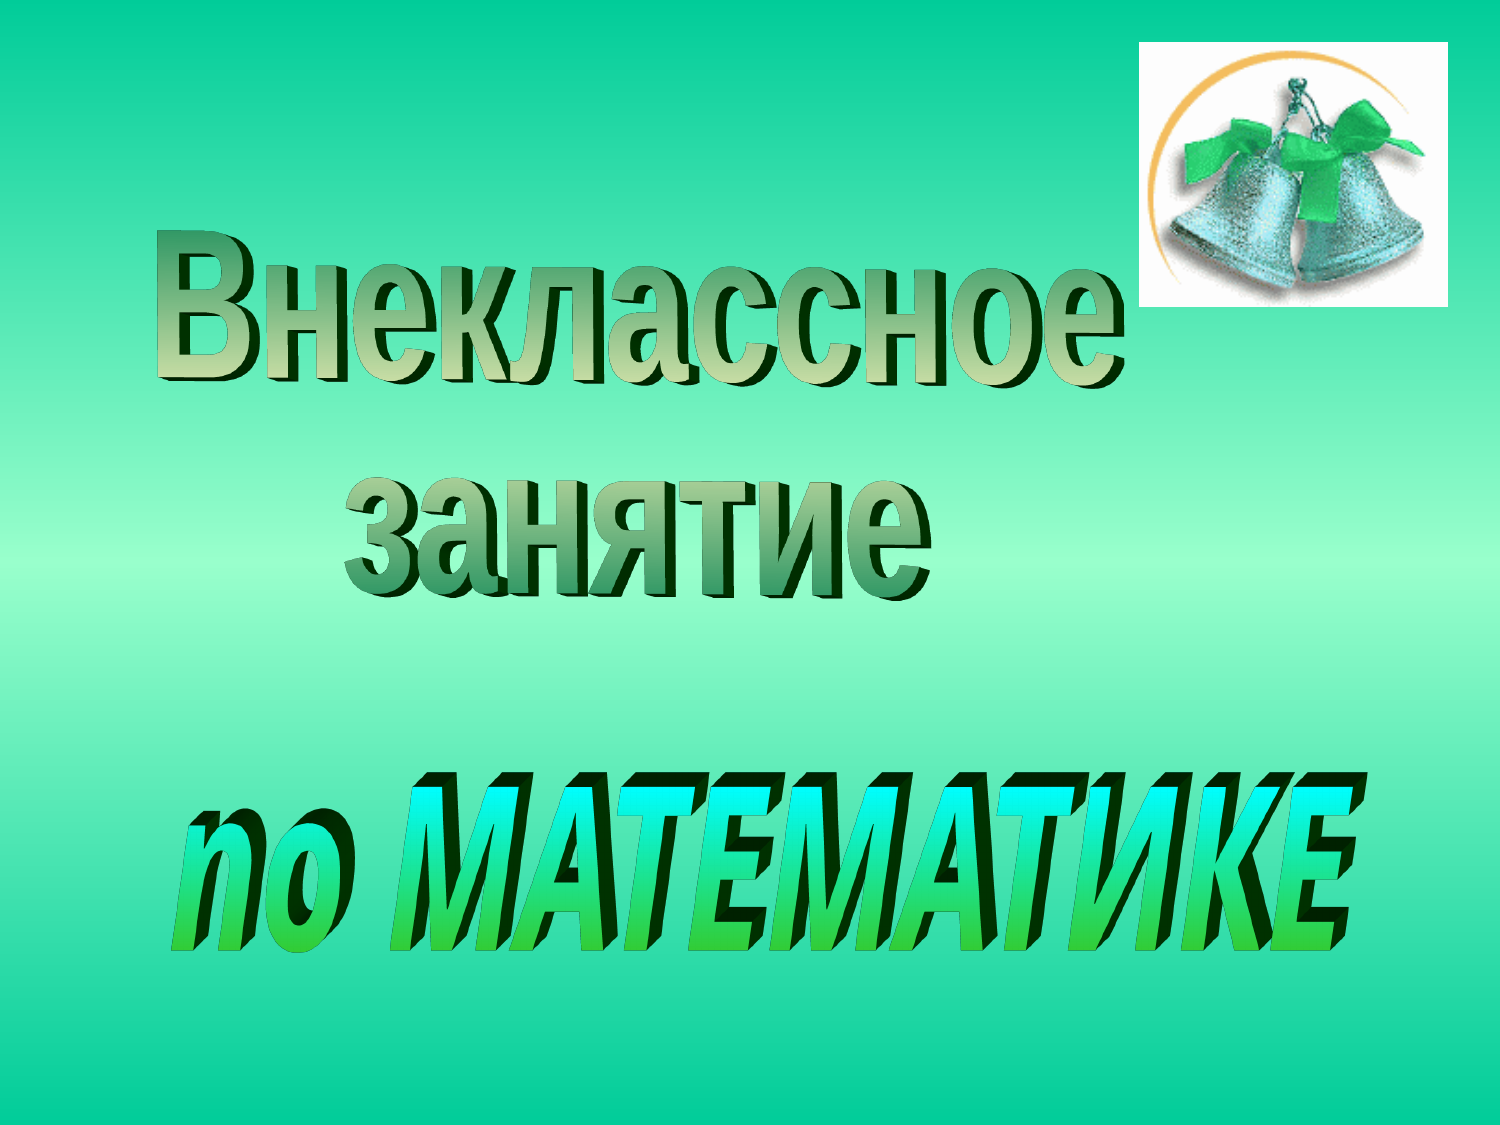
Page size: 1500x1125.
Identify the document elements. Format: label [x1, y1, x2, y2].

picture [1139, 42, 1448, 307]
